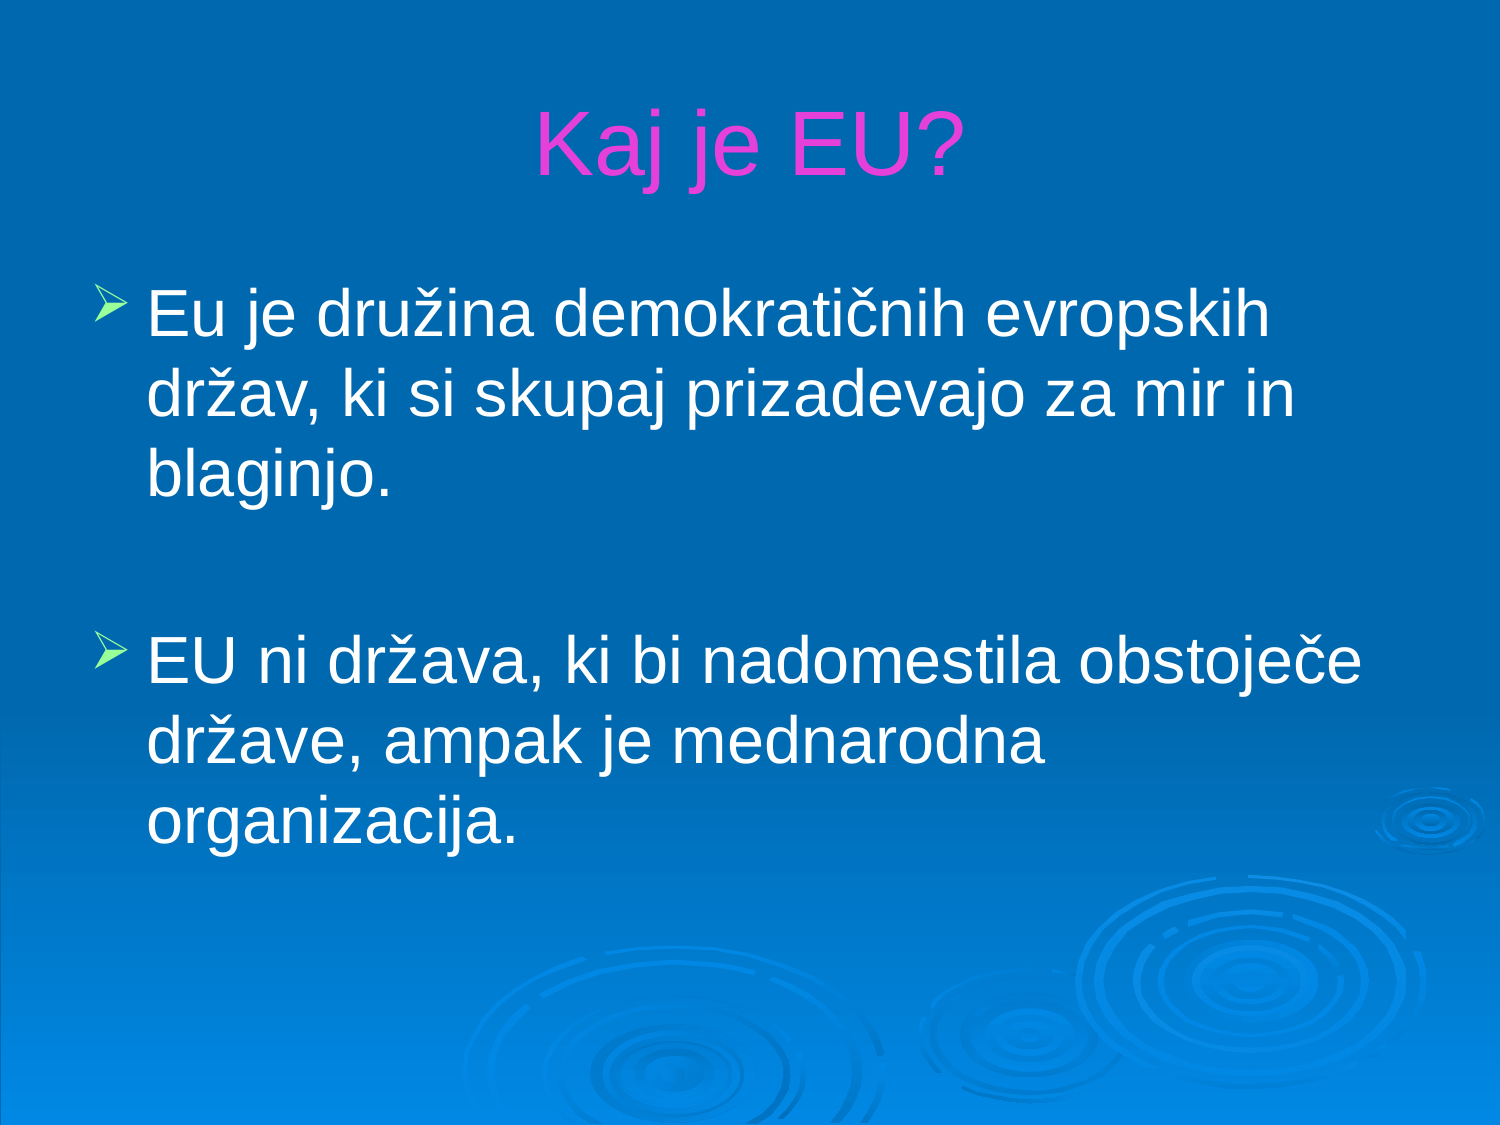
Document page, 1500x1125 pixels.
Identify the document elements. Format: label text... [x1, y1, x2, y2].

title Kaj je EU? [75, 45, 1425, 233]
list Eu je družina demokratičnih evropskih držav, ki si skupaj prizadevajo za mir in blaginjo. EU ni država, ki bi nadomestila obstoječe države, ampak je mednarodna organizacija. [75, 262, 1425, 1005]
